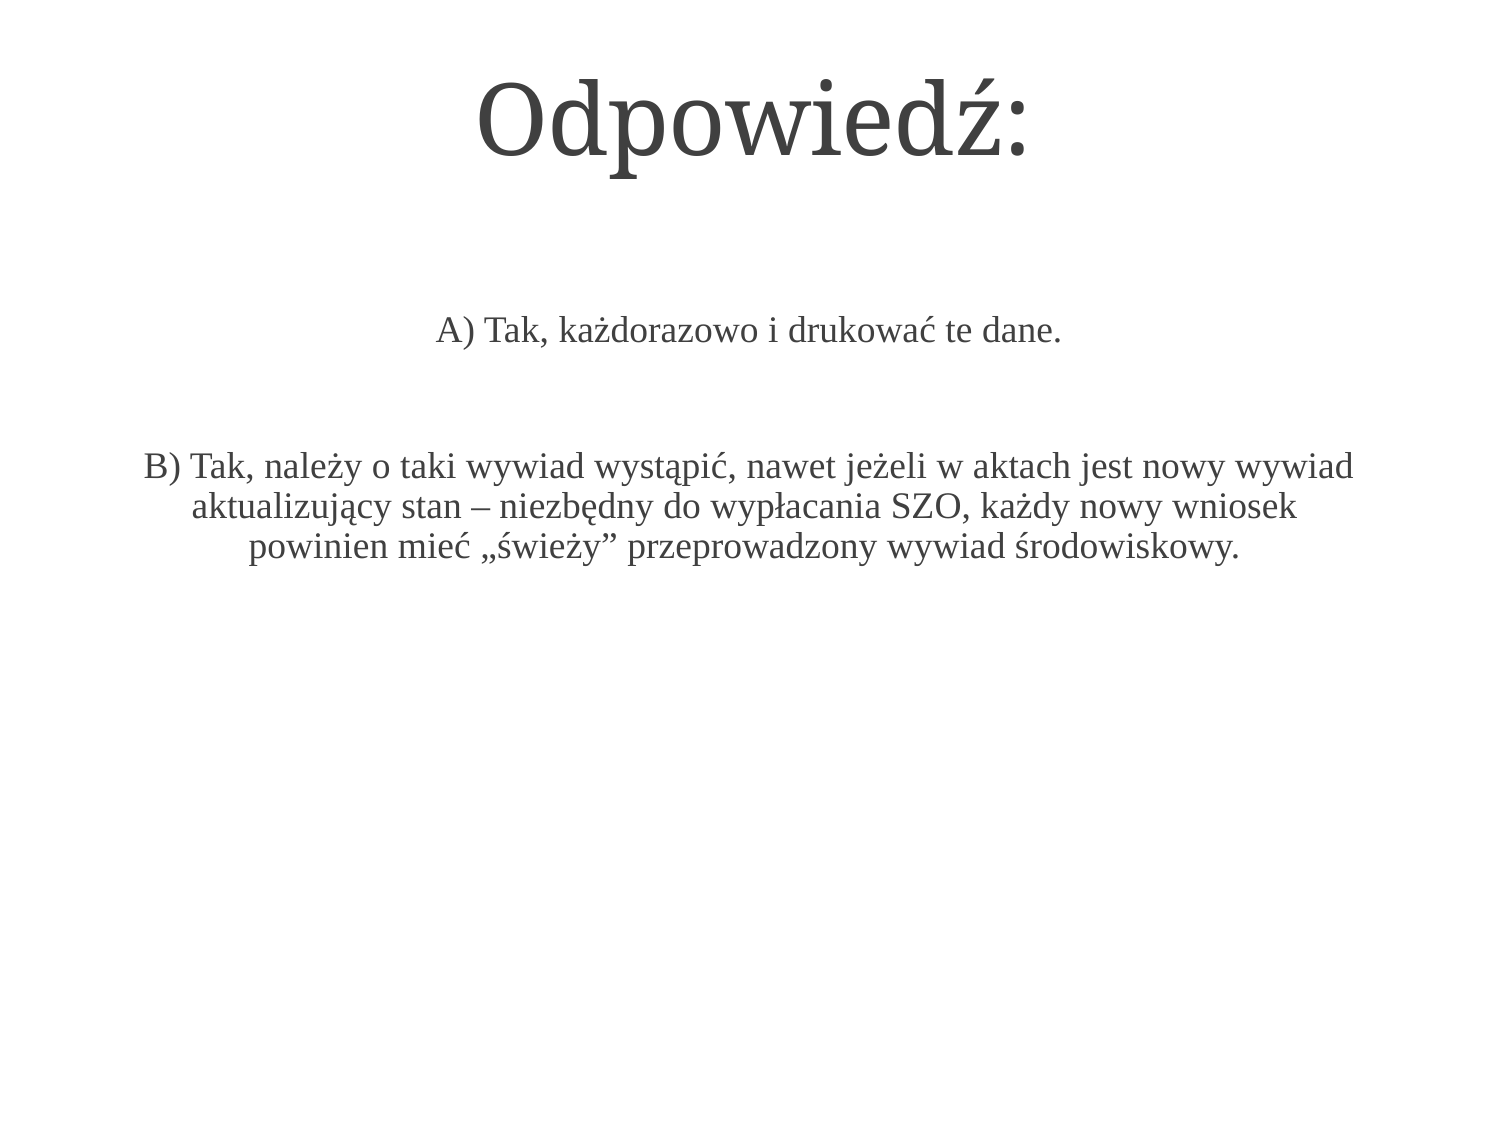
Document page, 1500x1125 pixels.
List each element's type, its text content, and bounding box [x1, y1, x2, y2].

title Odpowiedź: [135, 47, 1373, 183]
list A) Tak, każdorazowo i drukować te dane. B) Tak, należy o taki wywiad wystąpić, nawet jeżeli w aktach jest nowy wywiad aktualizujący stan – niezbędny do wypłacania SZO, każdy nowy wniosek powinien mieć „świeży” przeprowadzony wywiad środowiskowy. [135, 302, 1373, 963]
